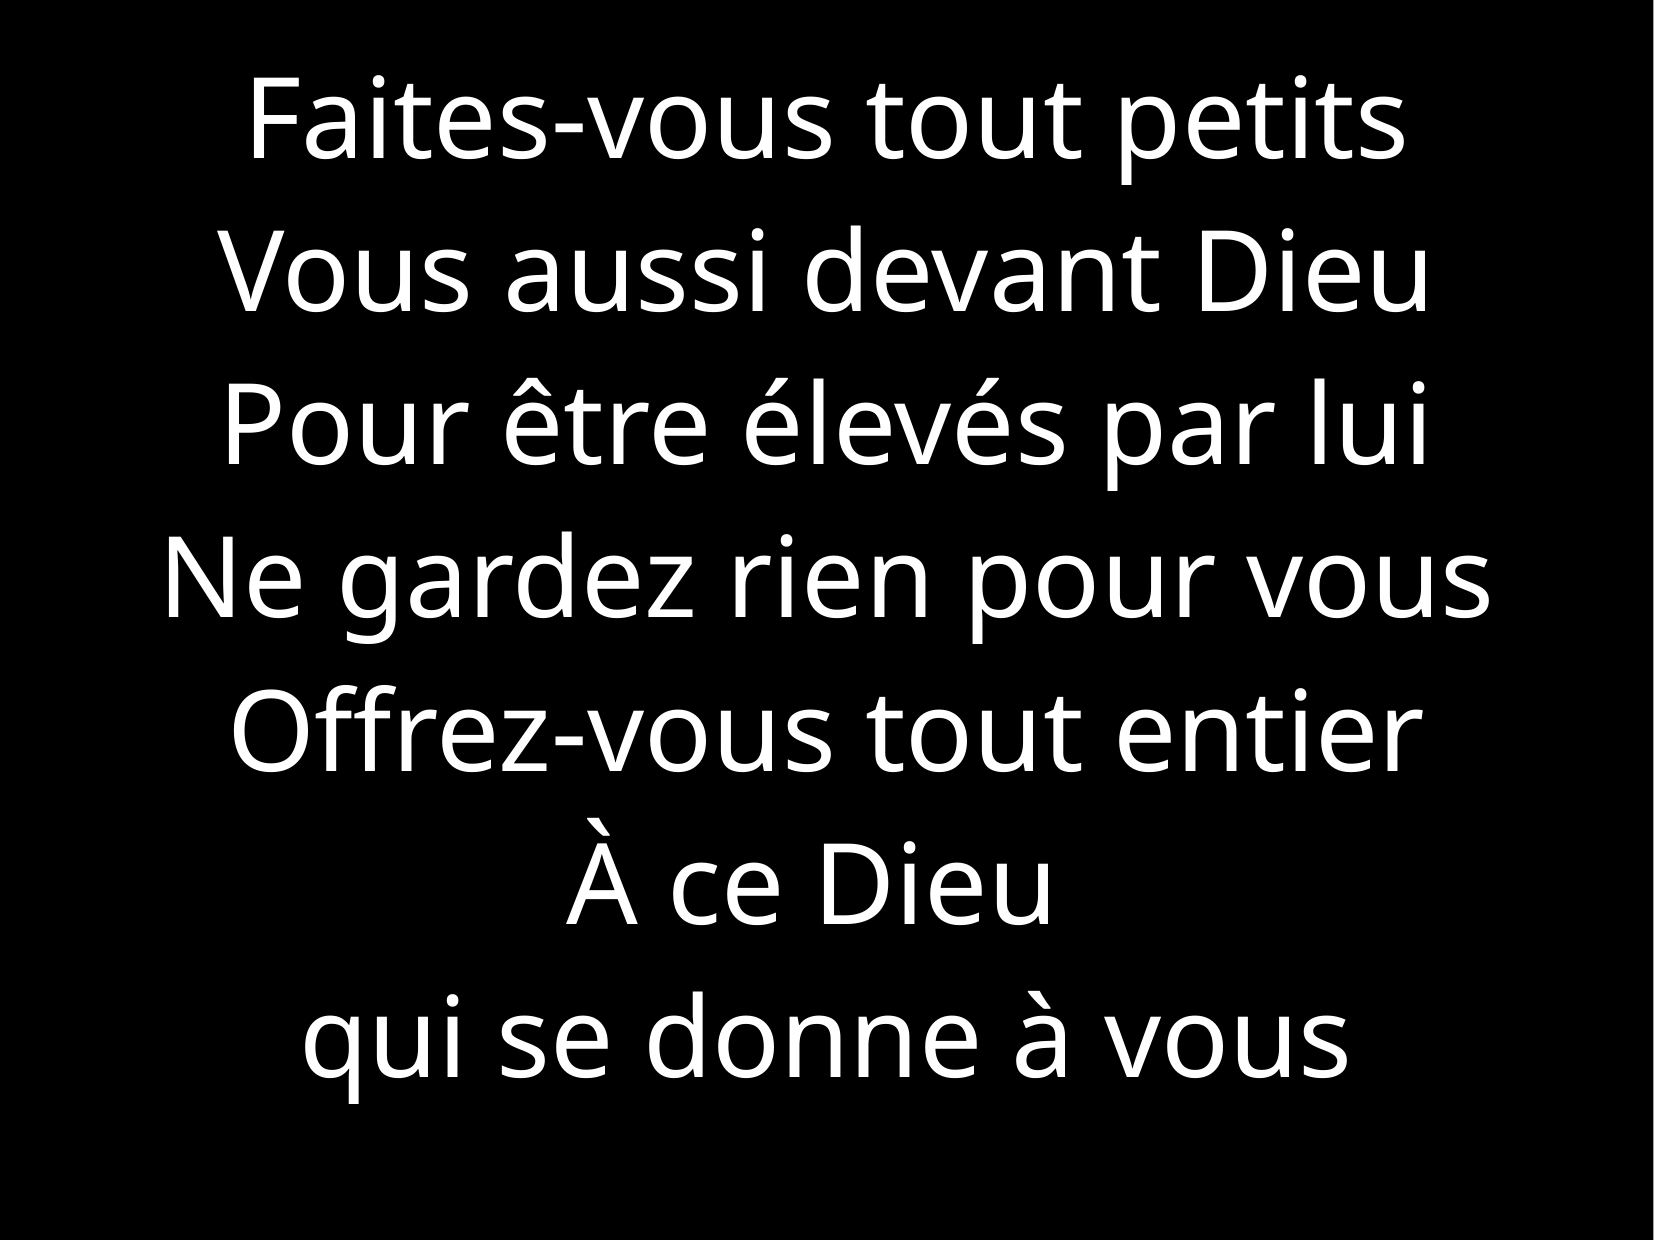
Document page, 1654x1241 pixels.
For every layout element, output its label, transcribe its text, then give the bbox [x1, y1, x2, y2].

subtitle Faites-vous tout petits Vous aussi devant Dieu Pour être élevés par lui Ne gardez rien pour vous Offrez-vous tout entier À ce Dieu qui se donne à vous [82, 23, 1571, 1241]
